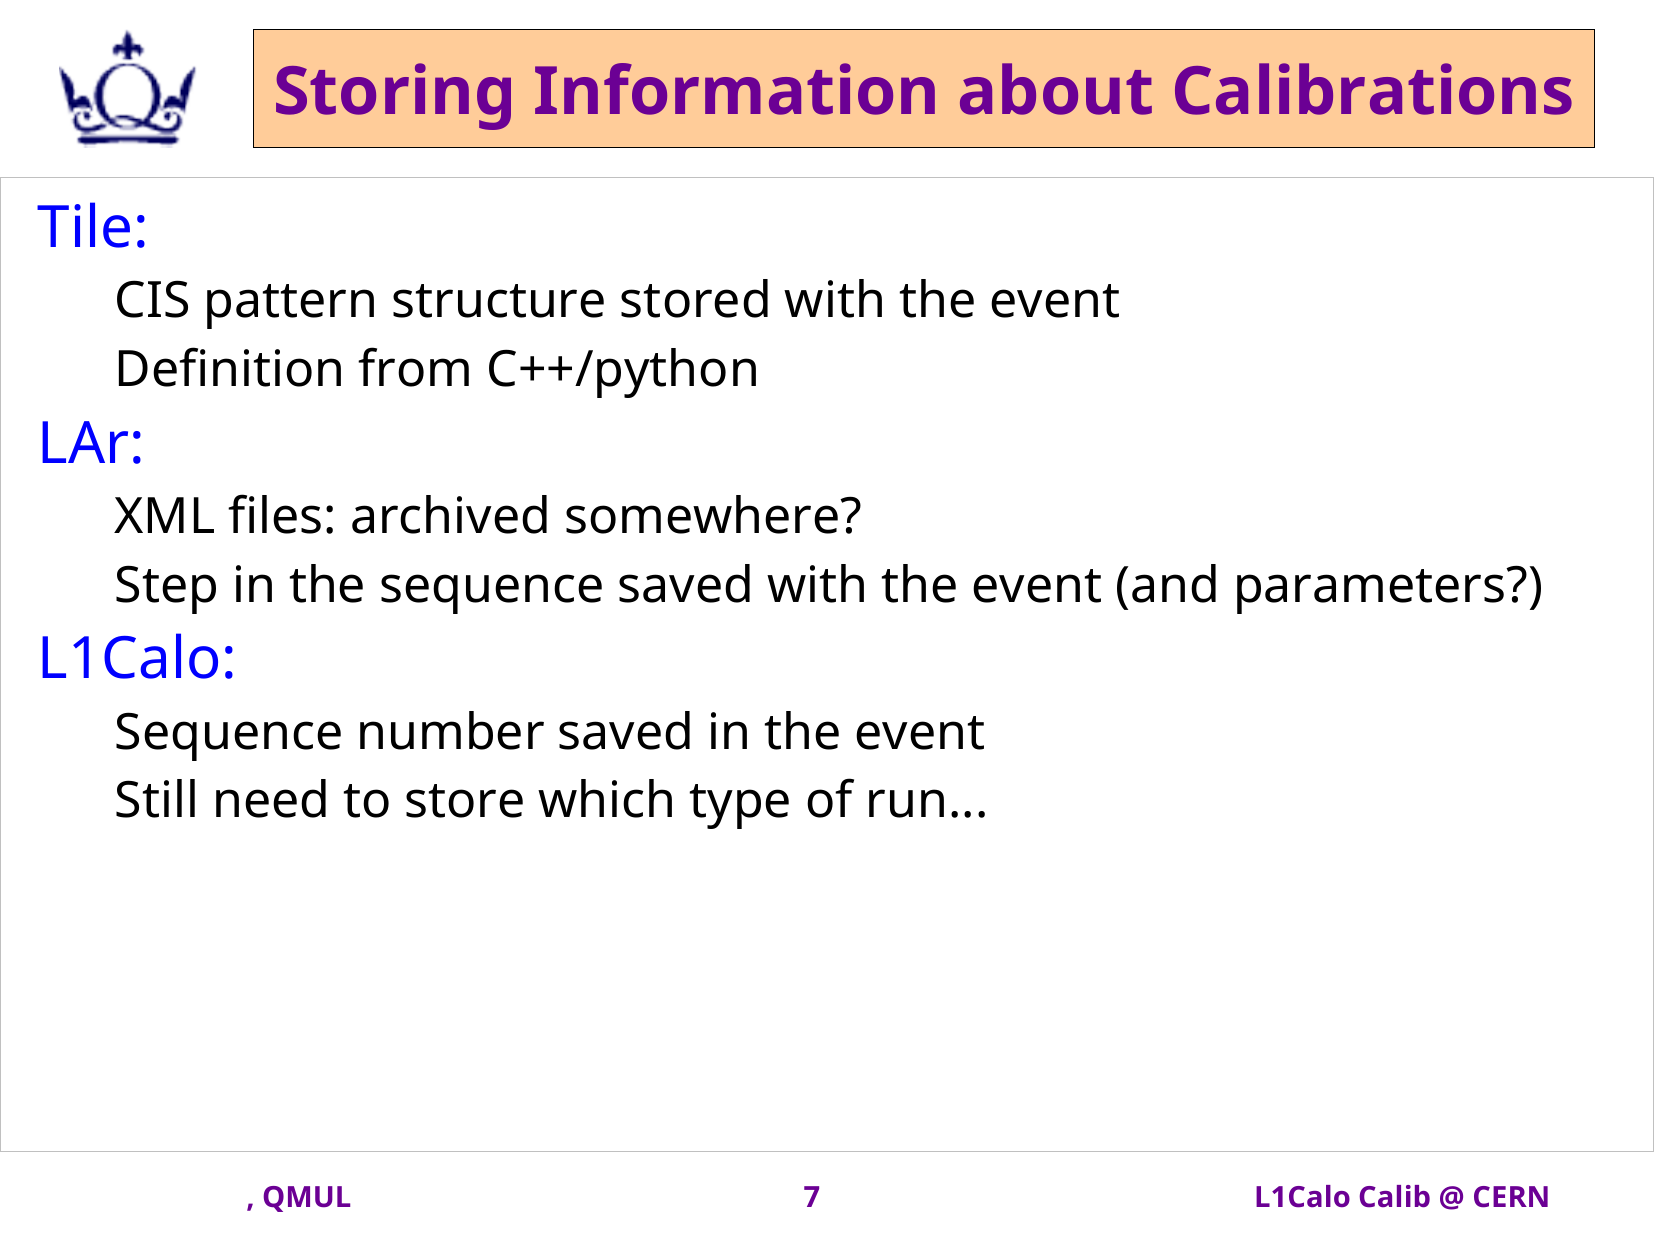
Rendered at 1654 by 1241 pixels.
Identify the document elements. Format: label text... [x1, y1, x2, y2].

title Storing Information about Calibrations [253, 29, 1595, 148]
list Tile: CIS pattern structure stored with the event Definition from C++/python LAr: XML files: archived somewhere? Step in the sequence saved with the event (and parameters?) L1Calo: Sequence number saved in the event Still need to store which type of run... [20, 185, 1632, 1152]
picture [59, 29, 200, 148]
